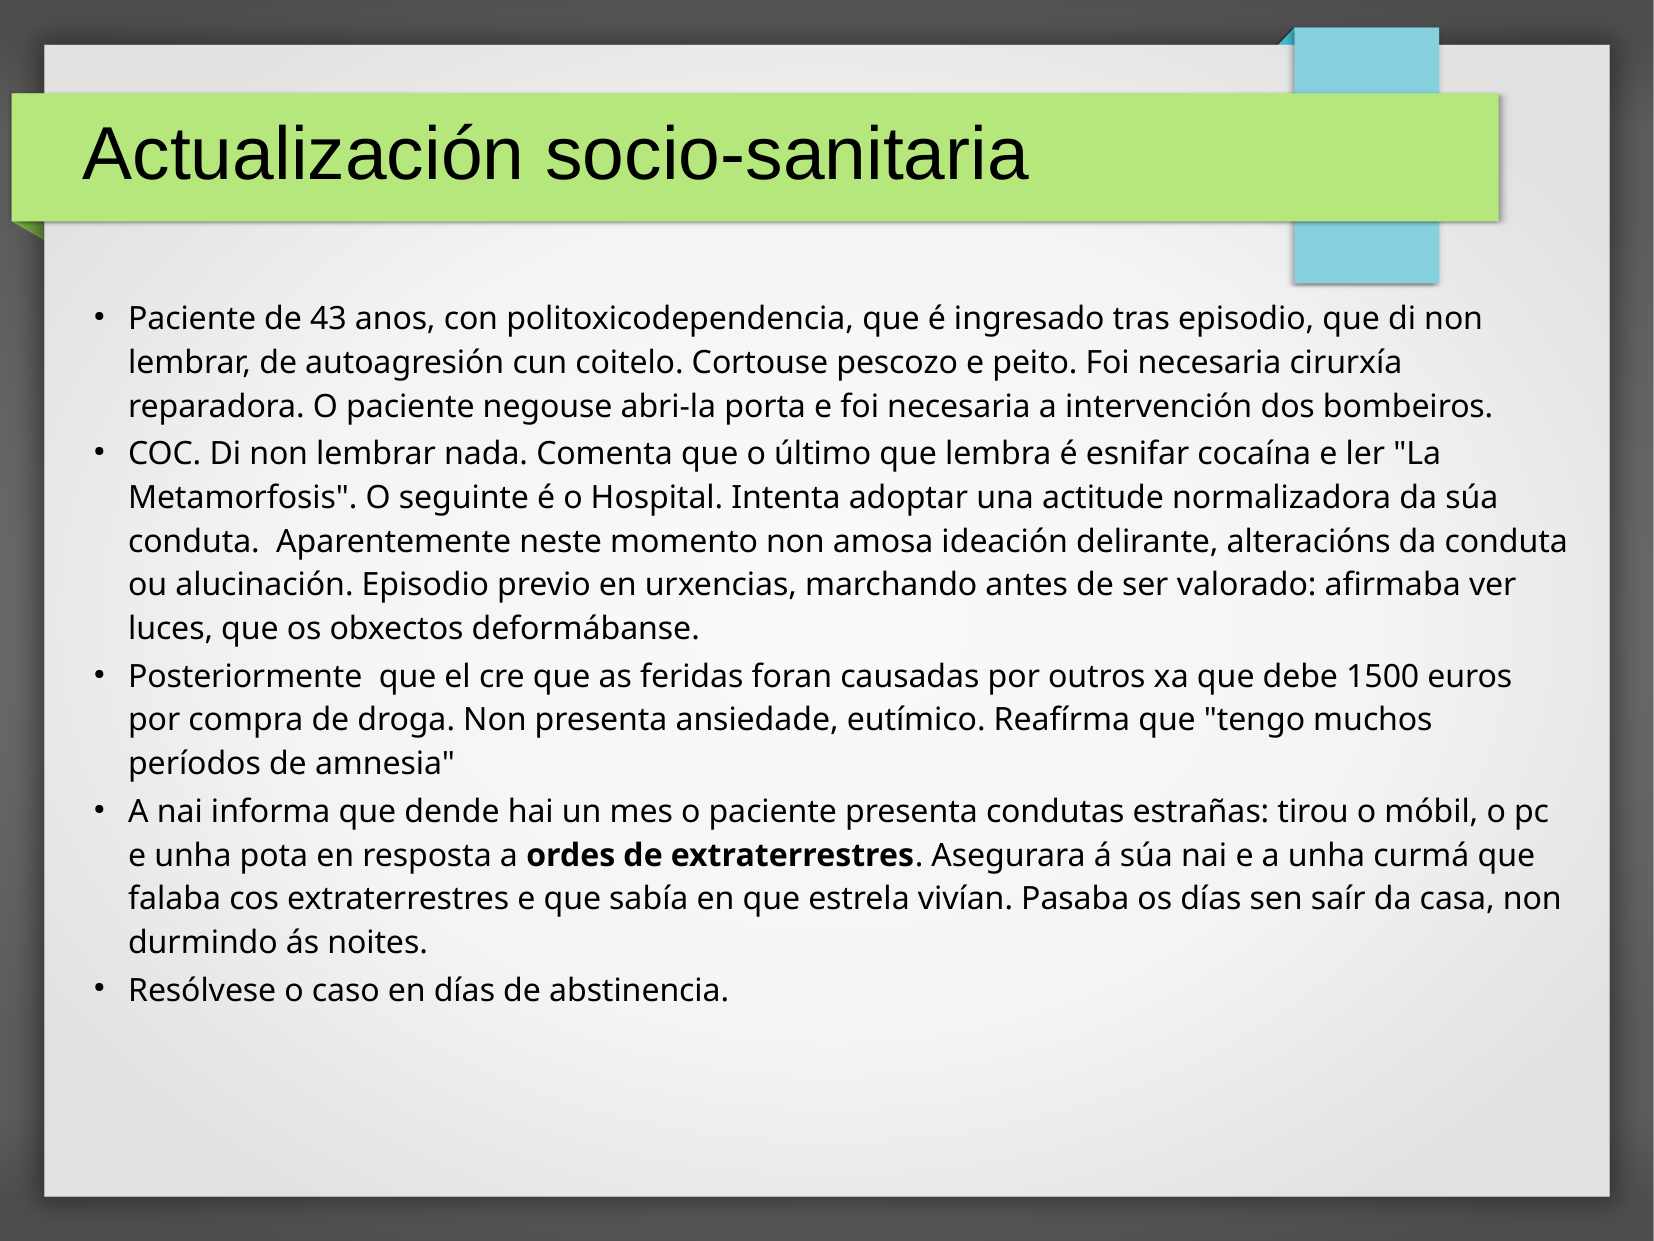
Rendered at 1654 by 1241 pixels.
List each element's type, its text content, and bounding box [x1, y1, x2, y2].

picture [0, 0, 1654, 1241]
title Actualización socio-sanitaria [82, 94, 1264, 213]
list Paciente de 43 anos, con politoxicodependencia, que é ingresado tras episodio, que di non lembrar, de autoagresión cun coitelo. Cortouse pescozo e peito. Foi necesaria cirurxía reparadora. O paciente negouse abri-la porta e foi necesaria a intervención dos bombeiros. COC. Di non lembrar nada. Comenta que o último que lembra é esnifar cocaína e ler "La Metamorfosis". O seguinte é o Hospital. Intenta adoptar una actitude normalizadora da súa conduta. Aparentemente neste momento non amosa ideación delirante, alteracións da conduta ou alucinación. Episodio previo en urxencias, marchando antes de ser valorado: afirmaba ver luces, que os obxectos deformábanse. Posteriormente que el cre que as feridas foran causadas por outros xa que debe 1500 euros por compra de droga. Non presenta ansiedade, eutímico. Reafírma que "tengo muchos períodos de amnesia" A nai informa que dende hai un mes o paciente presenta condutas estrañas: tirou o móbil, o pc e unha pota en resposta a ordes de extraterrestres. Asegurara á súa nai e a unha curmá que falaba cos extraterrestres e que sabía en que estrela vivían. Pasaba os días sen saír da casa, non durmindo ás noites. Resólvese o caso en días de abstinencia. [82, 295, 1571, 1015]
